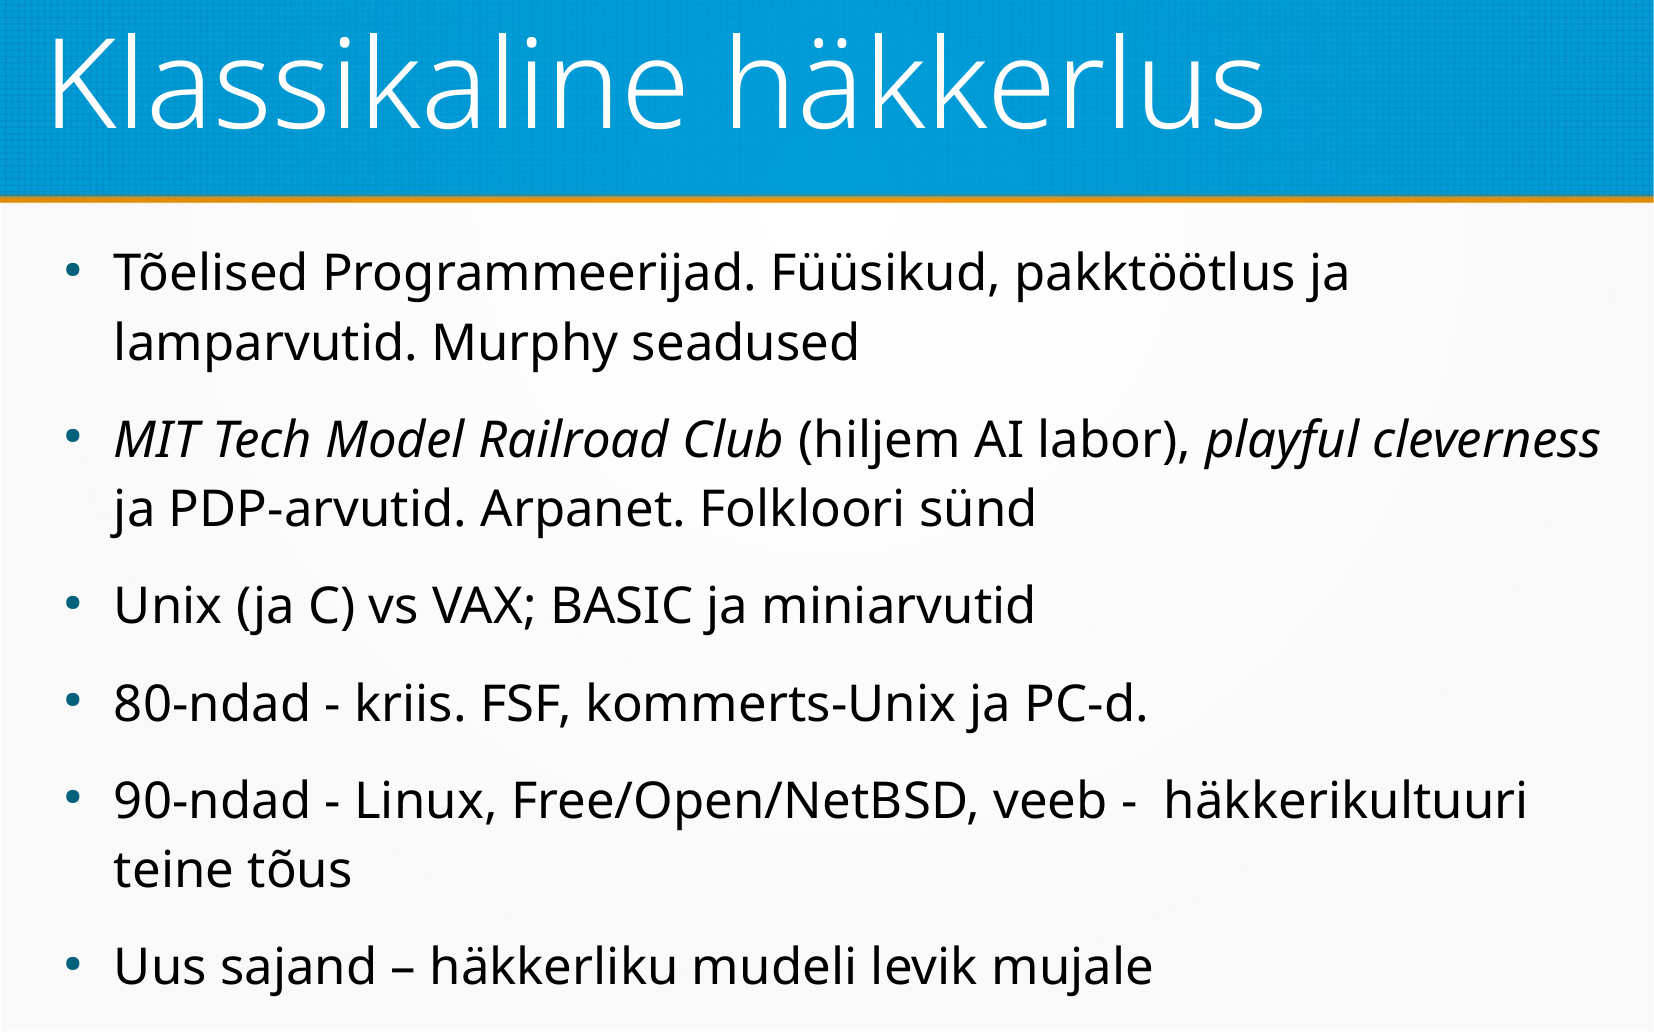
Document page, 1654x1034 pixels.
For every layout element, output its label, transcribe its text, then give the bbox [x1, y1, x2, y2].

title Klassikaline häkkerlus [43, 0, 1619, 166]
picture [0, 195, 1654, 1034]
list Tõelised Programmeerijad. Füüsikud, pakktöötlus ja lamparvutid. Murphy seadused MIT Tech Model Railroad Club (hiljem AI labor), playful cleverness ja PDP-arvutid. Arpanet. Folkloori sünd Unix (ja C) vs VAX; BASIC ja miniarvutid 80-ndad - kriis. FSF, kommerts-Unix ja PC-d. 90-ndad - Linux, Free/Open/NetBSD, veeb - häkkerikultuuri teine tõus Uus sajand – häkkerliku mudeli levik mujale [47, 236, 1607, 1002]
